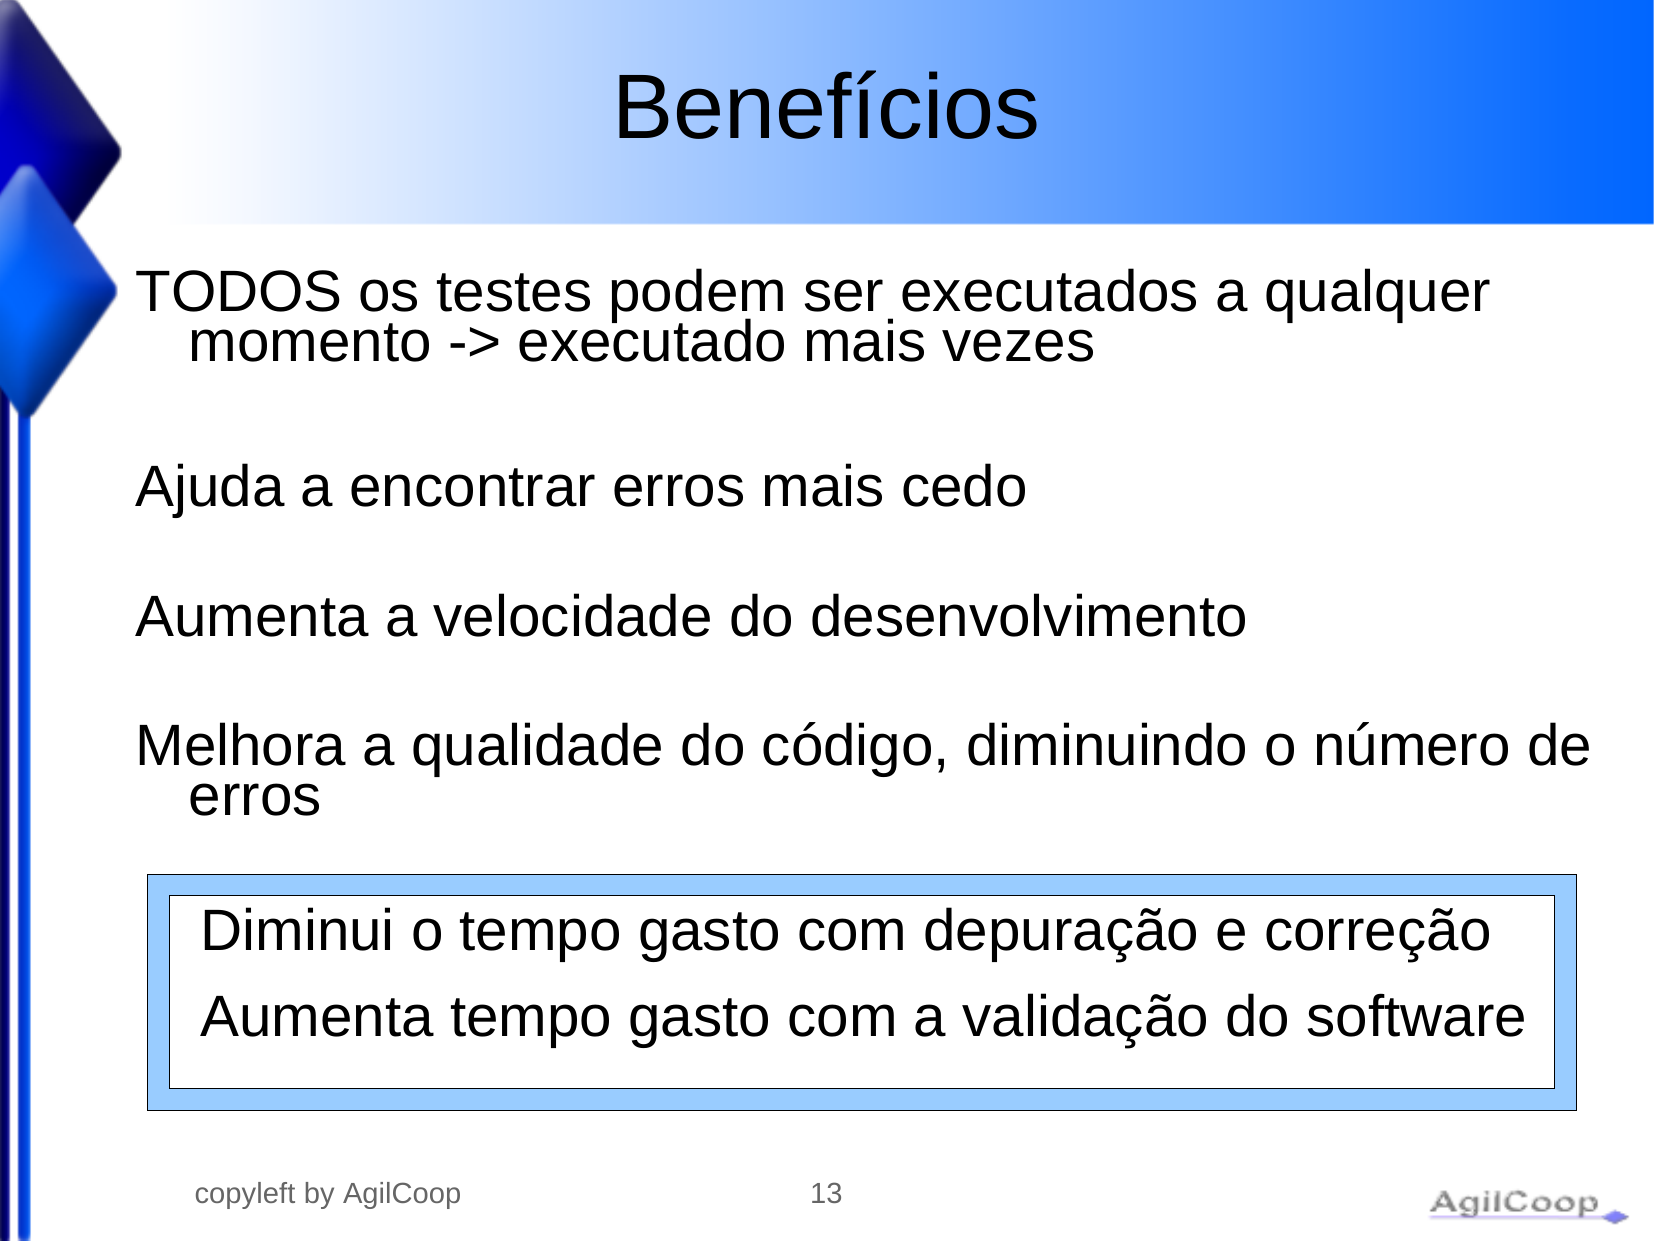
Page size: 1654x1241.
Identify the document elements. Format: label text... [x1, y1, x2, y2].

text_box [147, 874, 1577, 1111]
title Benefícios [82, 60, 1571, 163]
list TODOS os testes podem ser executados a qualquer momento -> executado mais vezes Ajuda a encontrar erros mais cedo Aumenta a velocidade do desenvolvimento Melhora a qualidade do código, diminuindo o número de erros Diminui o tempo gasto com depuração e correção Aumenta tempo gasto com a validação do software [118, 271, 1607, 1157]
picture [0, 0, 1654, 1241]
